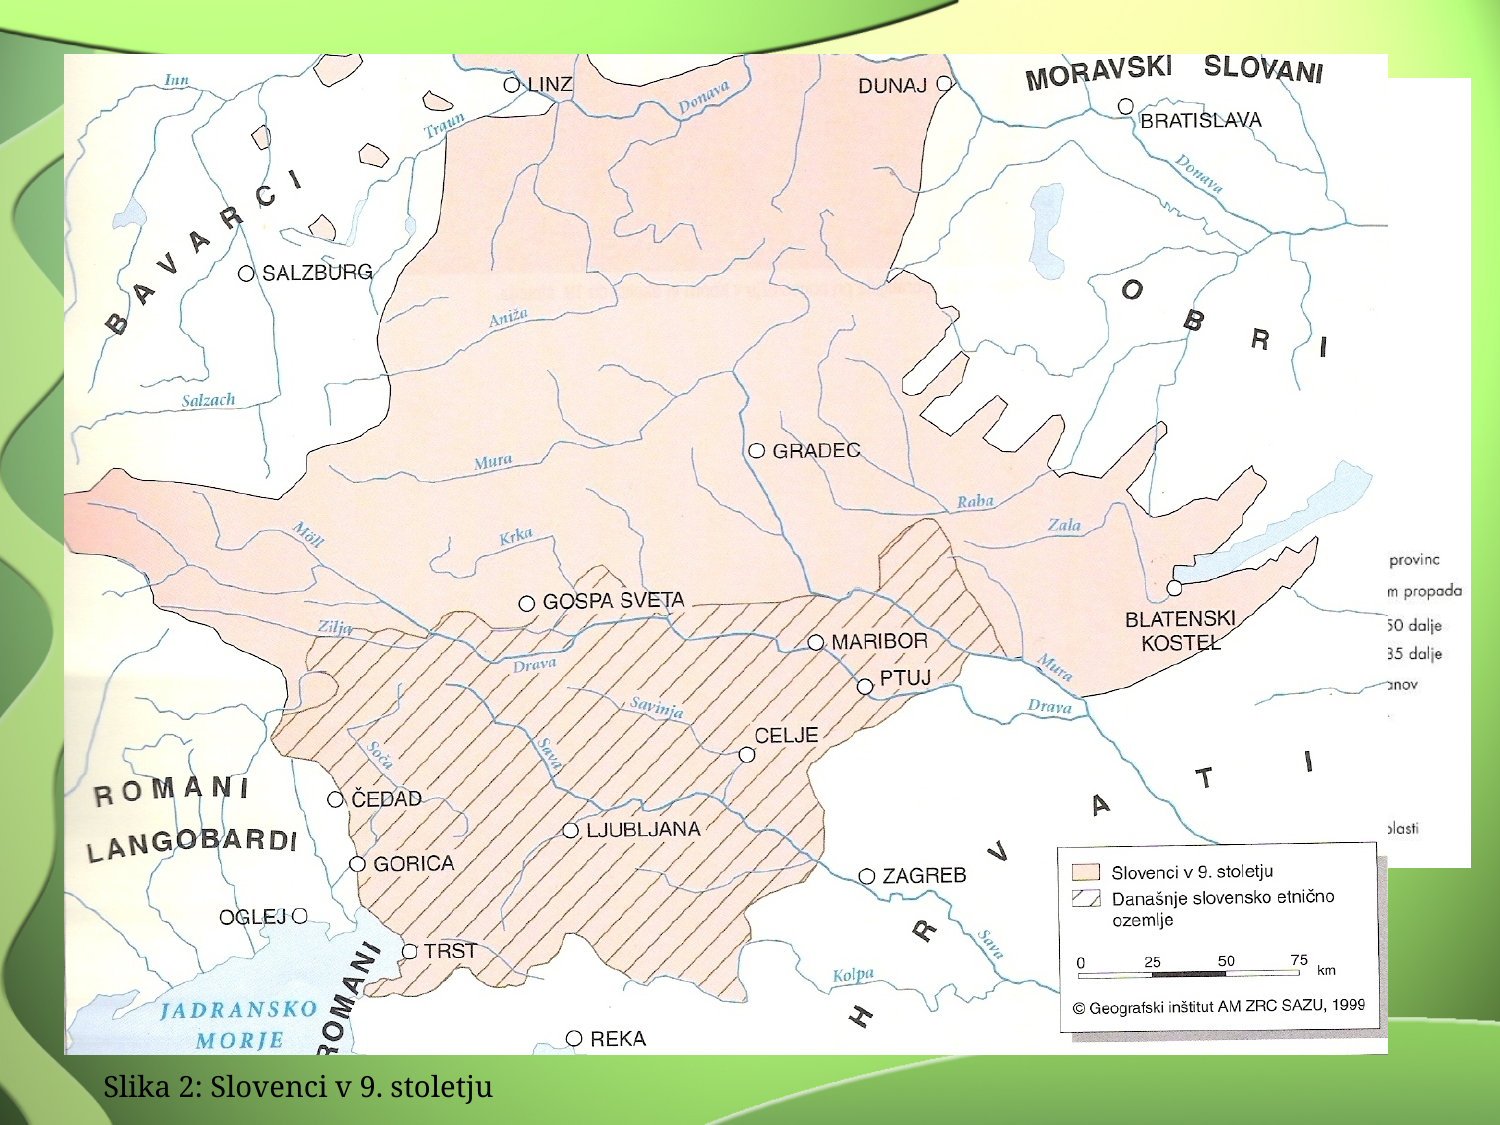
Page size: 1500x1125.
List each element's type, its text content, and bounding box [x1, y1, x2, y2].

picture [0, 0, 1500, 1125]
text_box Slika 2: Slovenci v 9. stoletju [88, 1055, 656, 1066]
